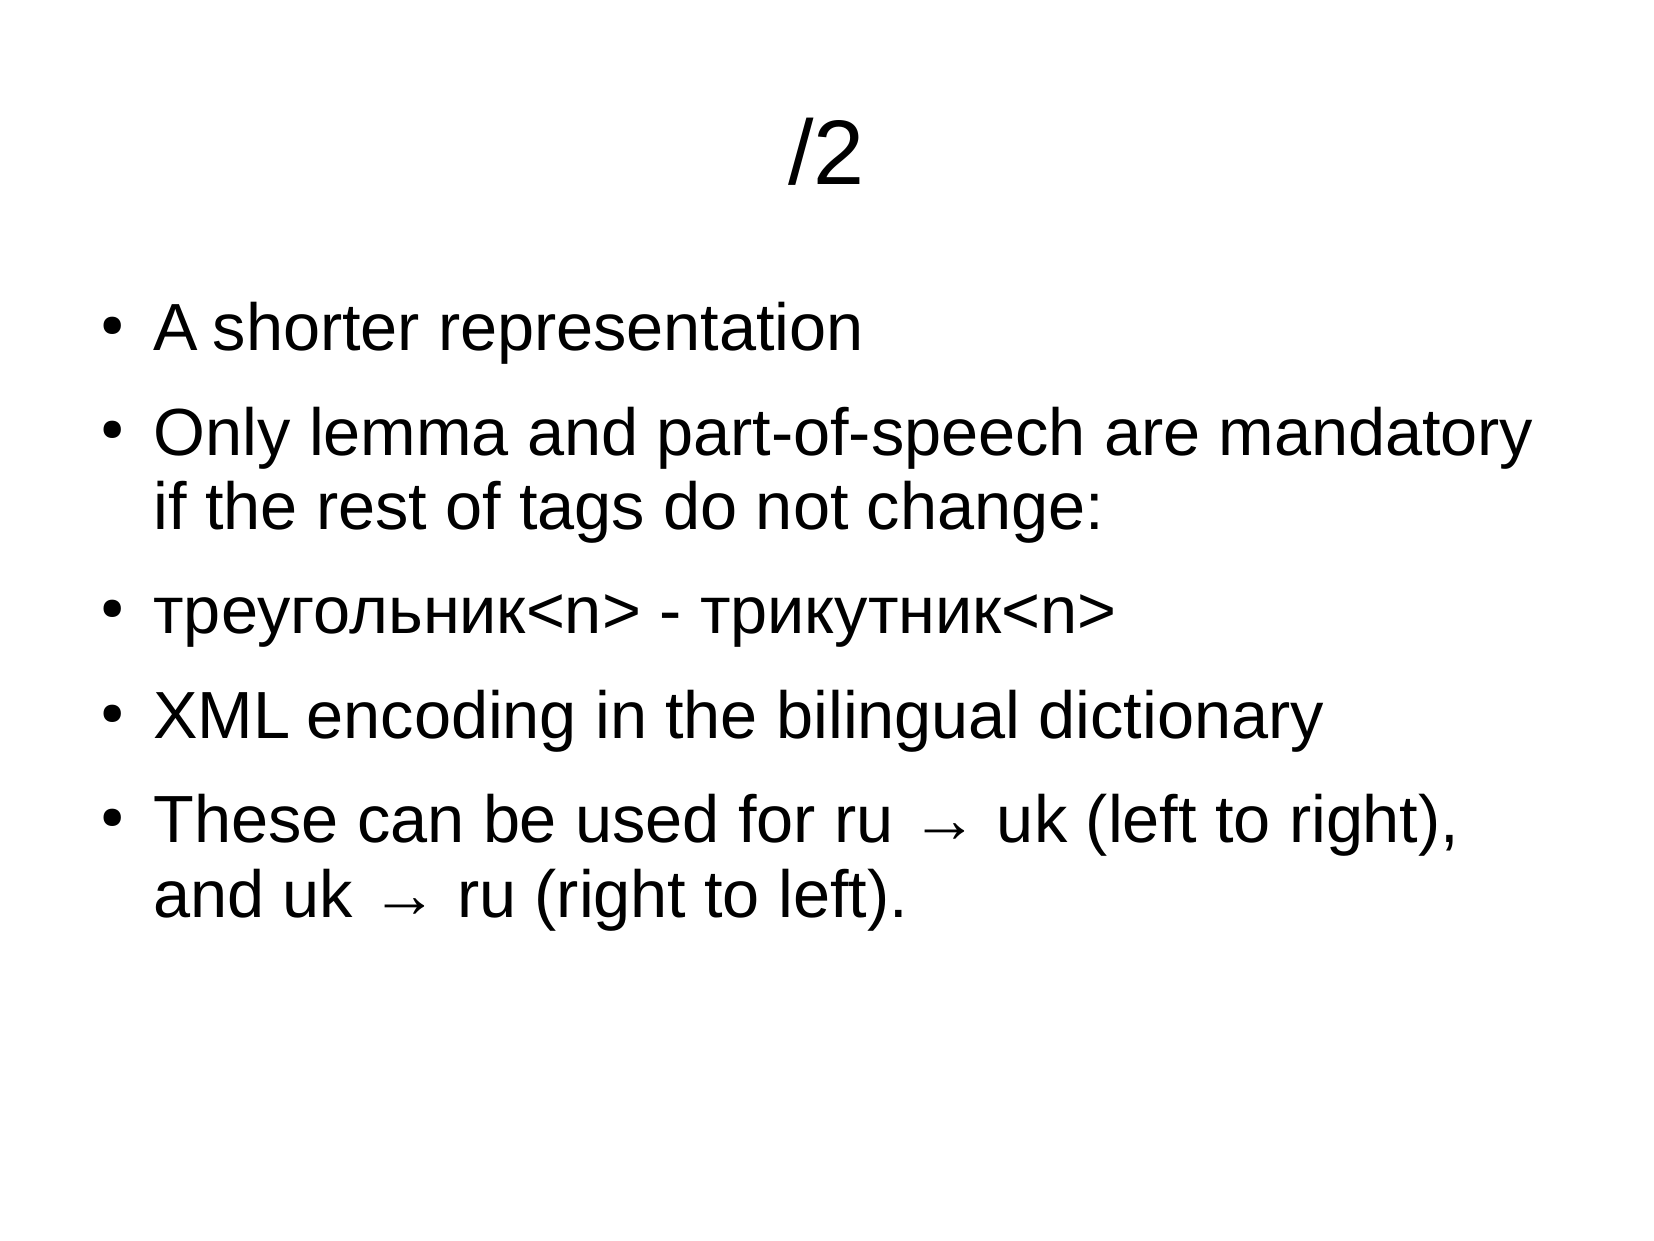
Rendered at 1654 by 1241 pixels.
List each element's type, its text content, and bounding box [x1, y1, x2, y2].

title /2 [82, 56, 1571, 250]
list A shorter representation Only lemma and part-of-speech are mandatory if the rest of tags do not change: треугольник<n> - трикутник<n> XML encoding in the bilingual dictionary These can be used for ru → uk (left to right), and uk → ru (right to left). [82, 290, 1571, 1094]
